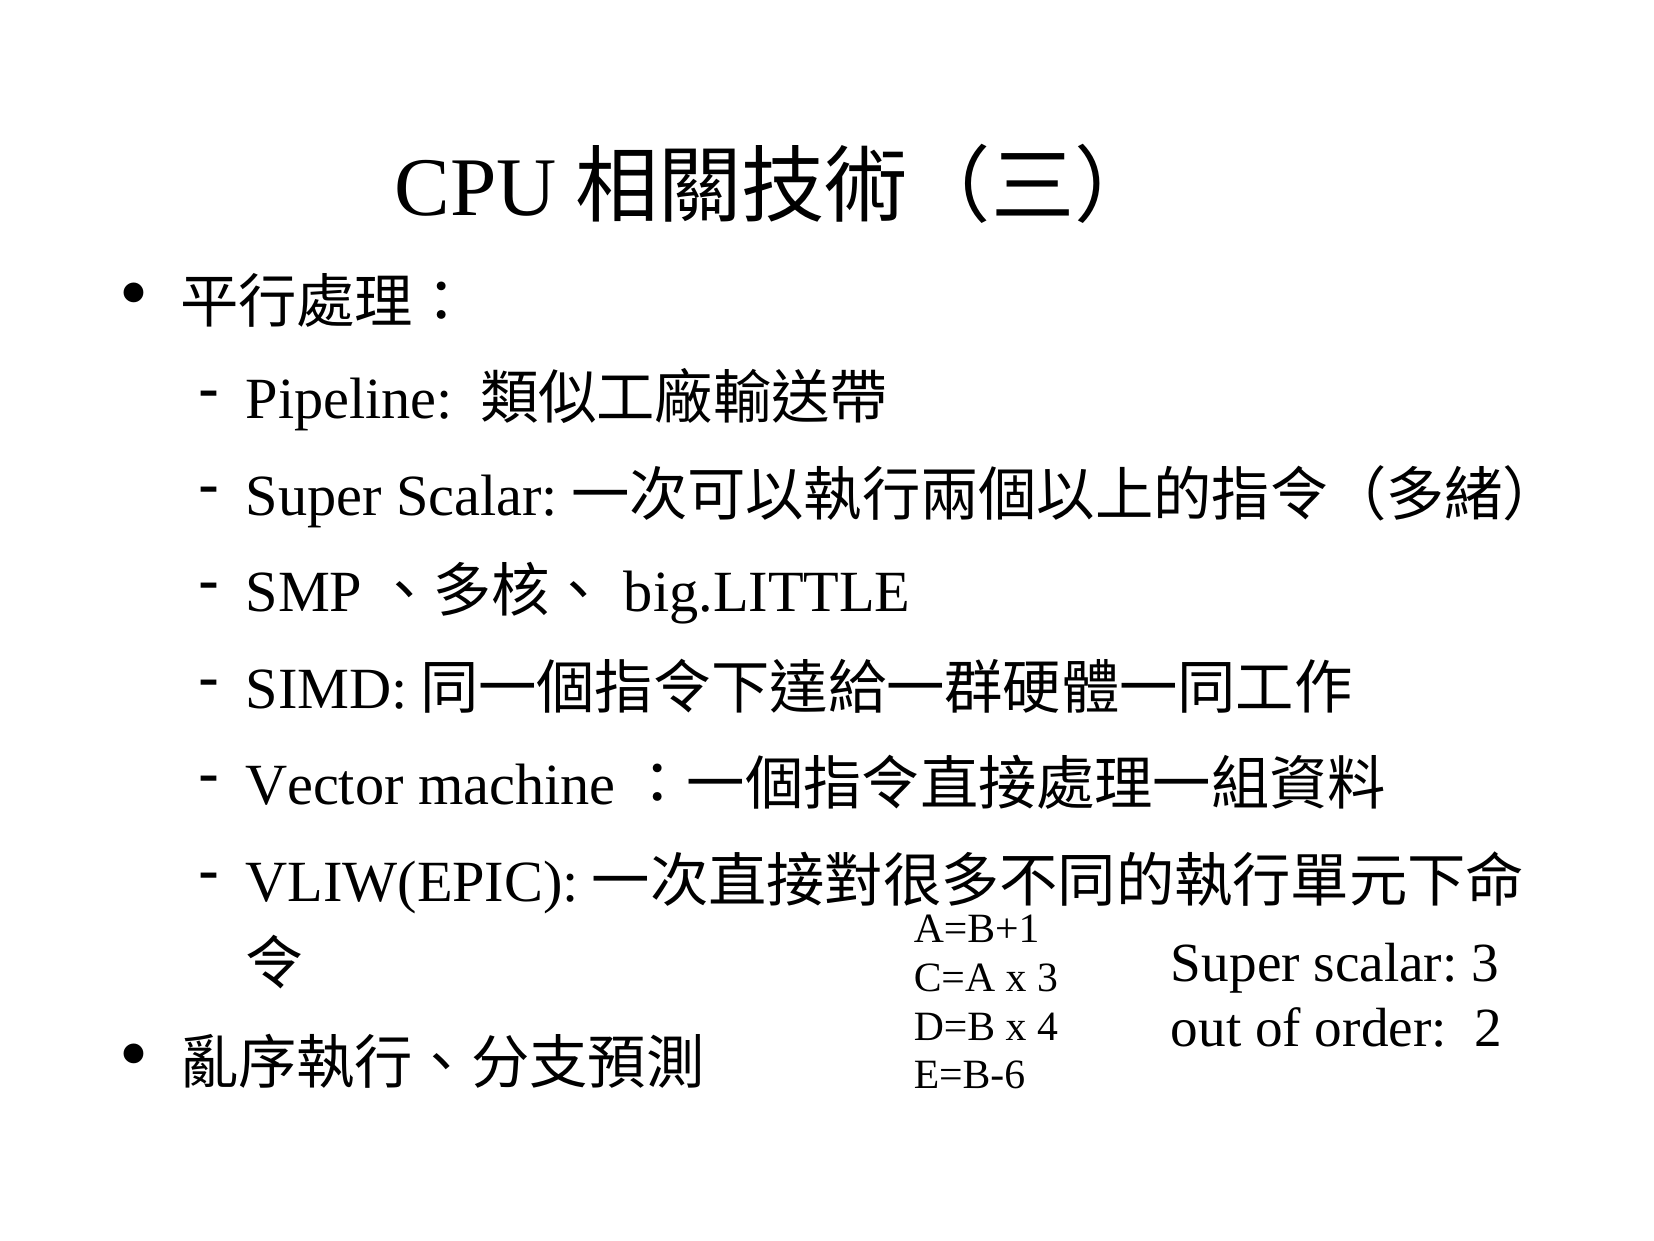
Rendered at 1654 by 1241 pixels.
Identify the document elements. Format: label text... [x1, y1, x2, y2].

text_box Super scalar: 3 out of order: 2 [1156, 921, 1520, 1071]
title CPU相關技術（三） [73, 24, 1479, 249]
text_box A=B+1 C=A x 3 D=B x 4 E=B-6 [898, 894, 1092, 1132]
list 平行處理： Pipeline: 類似工廠輸送帶 Super Scalar:一次可以執行兩個以上的指令（多緒） SMP、多核、big.LITTLE SIMD:同一個指令下達給一群硬體一同工作 Vector machine：一個指令直接處理一組資料 VLIW(EPIC):一次直接對很多不同的執行單元下命令 亂序執行、分支預測 [109, 247, 1581, 1196]
